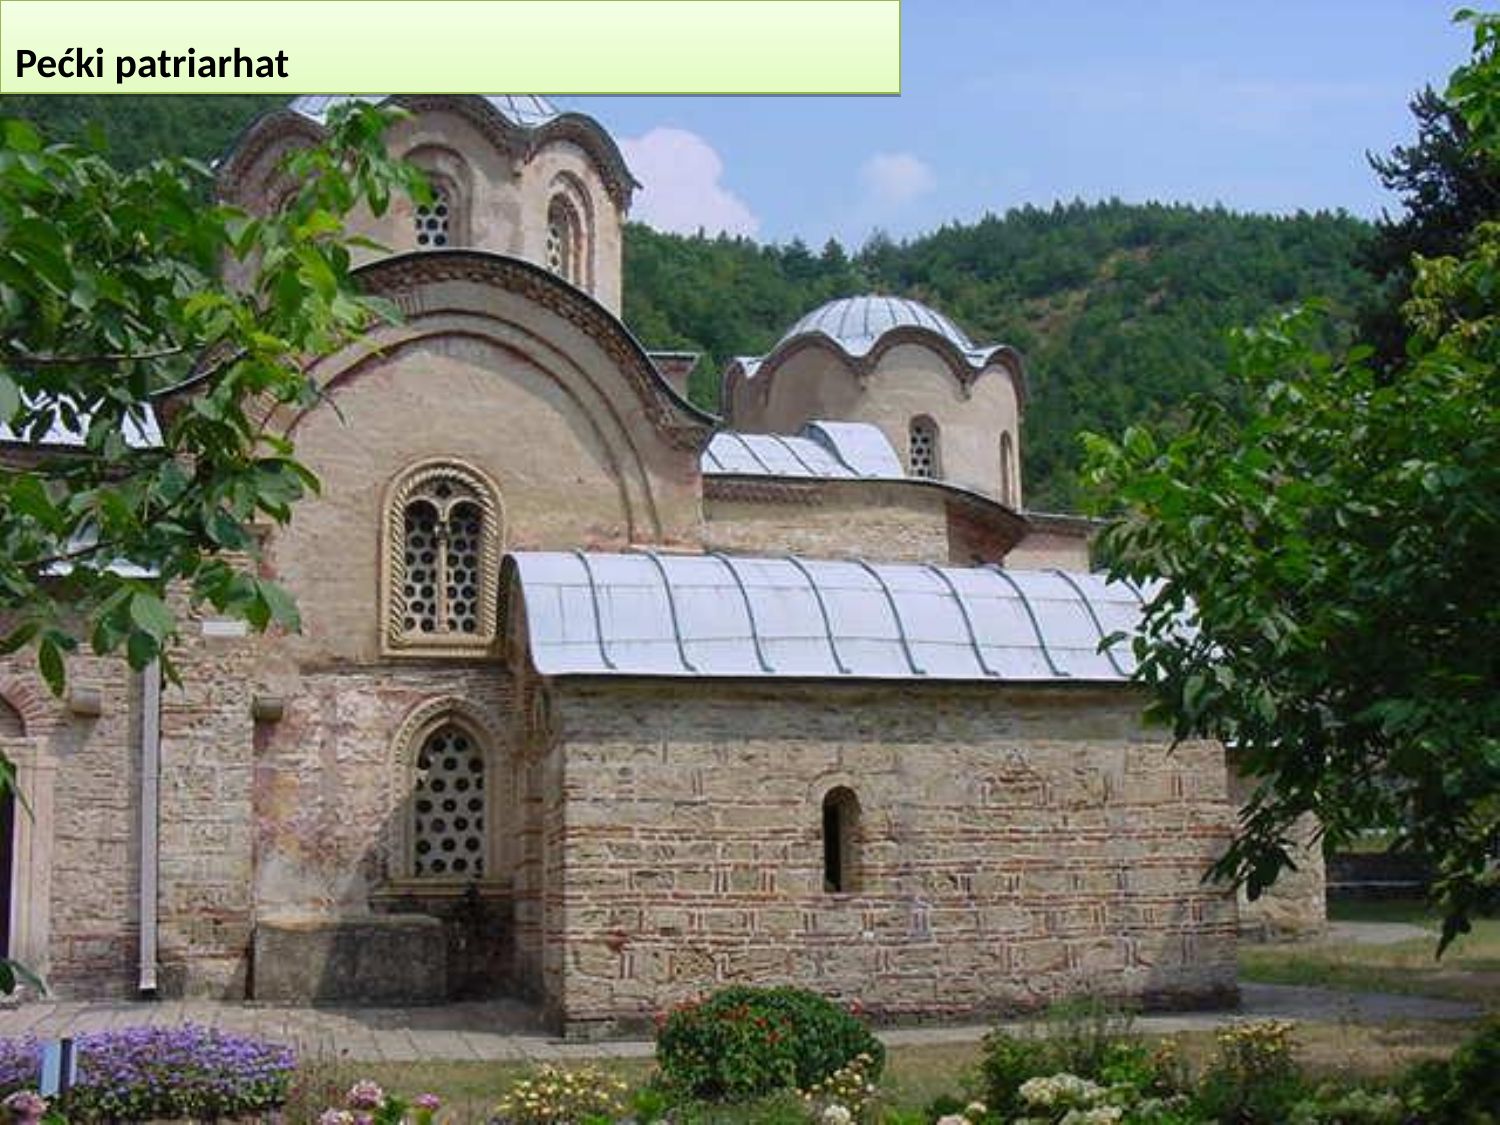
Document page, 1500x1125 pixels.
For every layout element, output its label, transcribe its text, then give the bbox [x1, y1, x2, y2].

title Pećki patriarhat [0, 0, 900, 93]
picture [0, 0, 1500, 1125]
